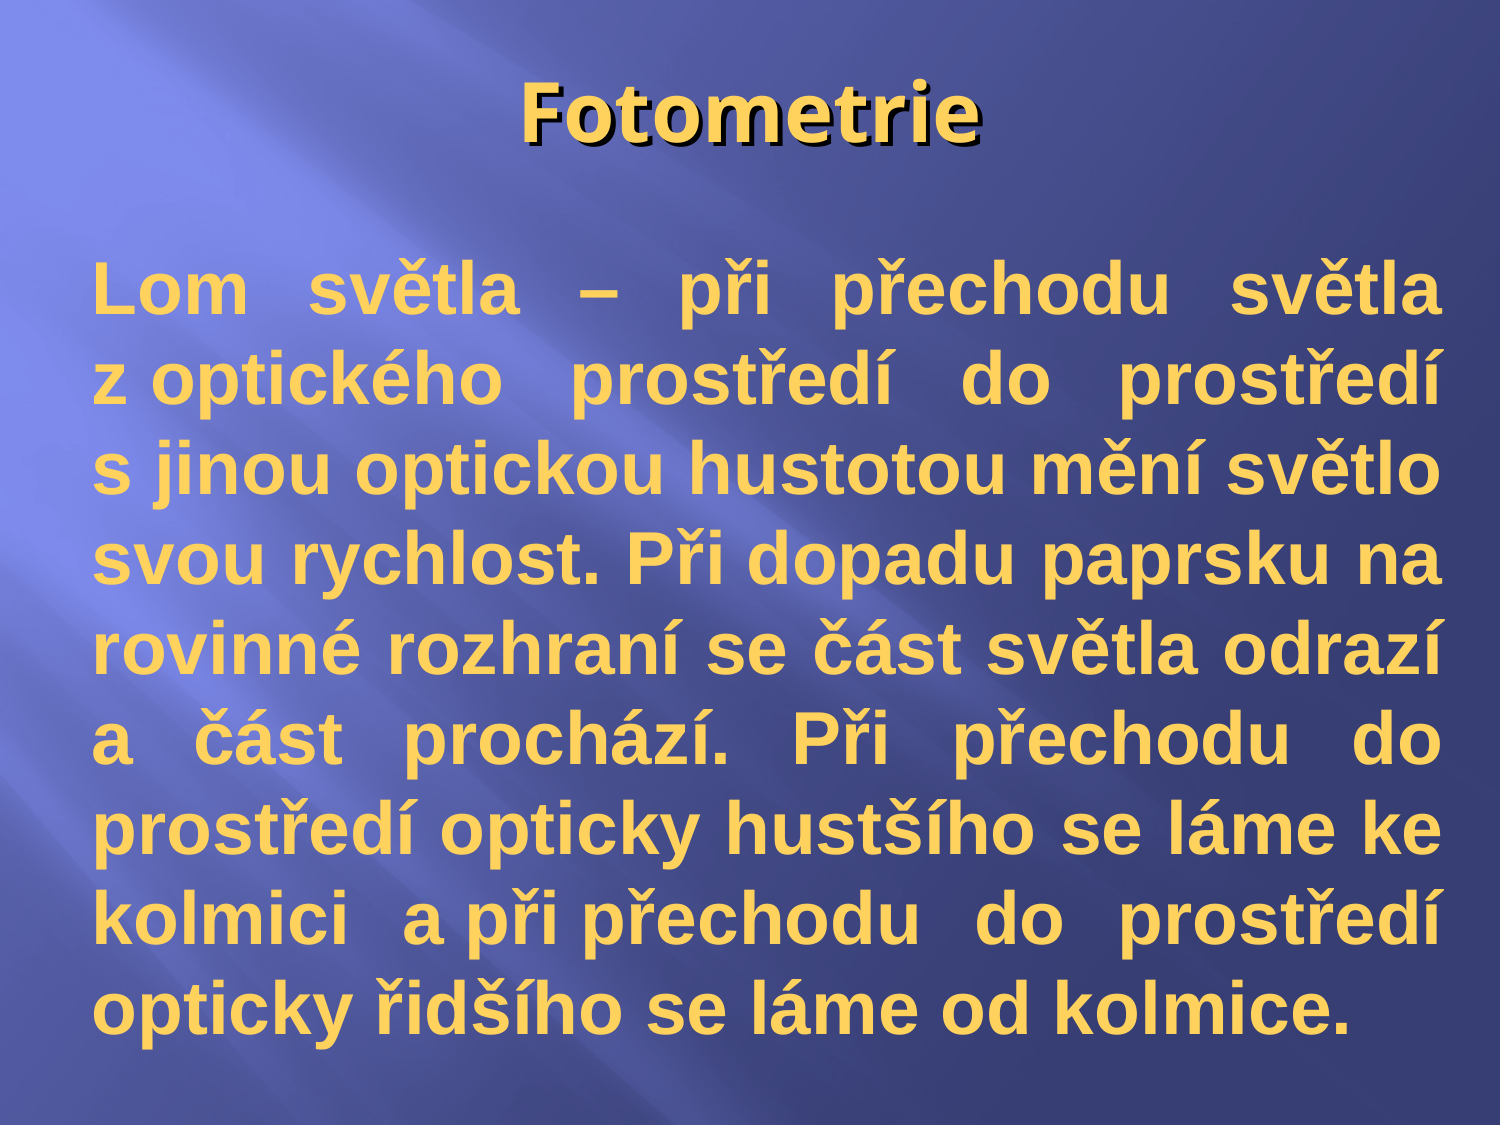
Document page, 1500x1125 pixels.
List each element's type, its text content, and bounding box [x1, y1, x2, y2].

title Fotometrie [75, 45, 1426, 173]
text_box Lom světla – při přechodu světla z optického prostředí do prostředí s jinou optickou hustotou mění světlo svou rychlost. Při dopadu paprsku na rovinné rozhraní se část světla odrazí a část prochází. Při přechodu do prostředí opticky hustšího se láme ke kolmici a při přechodu do prostředí opticky řidšího se láme od kolmice. [76, 231, 1459, 1047]
